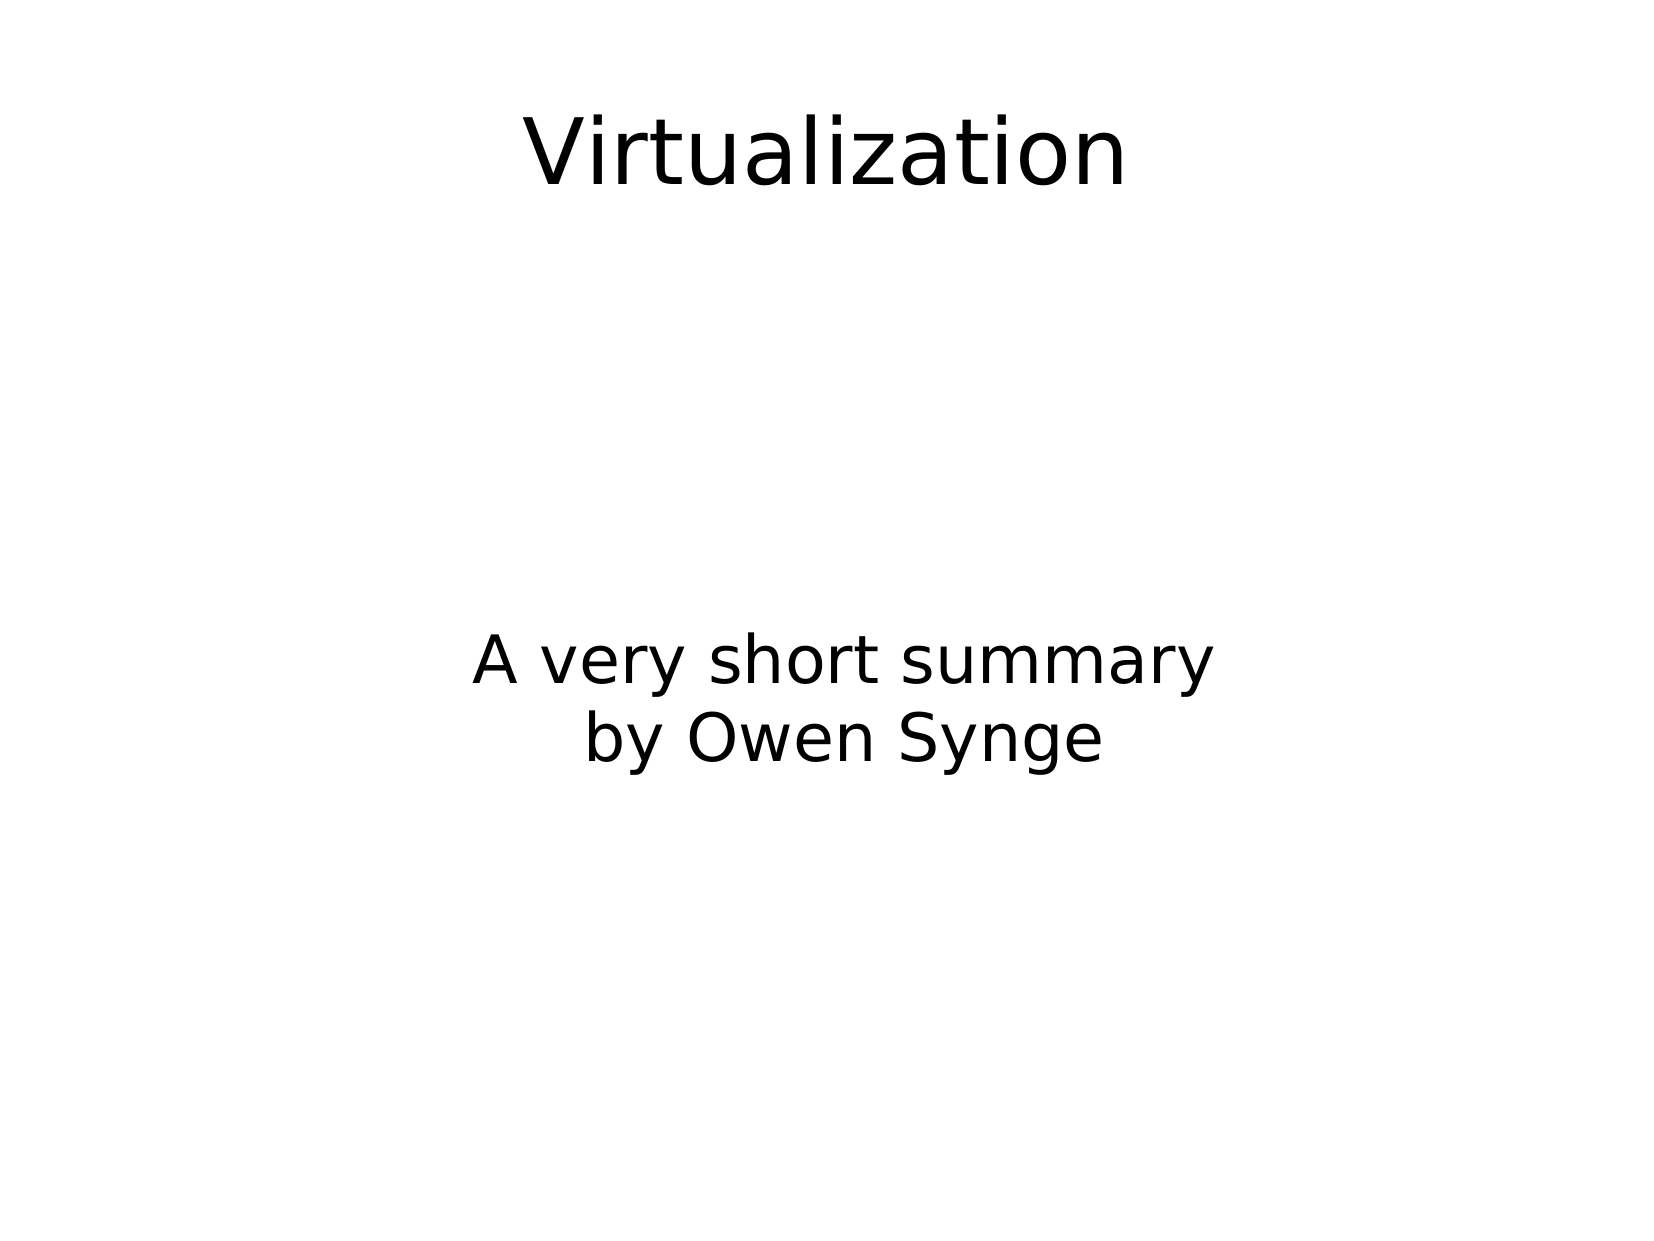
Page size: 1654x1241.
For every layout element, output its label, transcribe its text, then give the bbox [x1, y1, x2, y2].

subtitle A very short summary by Owen Synge [82, 297, 1571, 1102]
title Virtualization [82, 56, 1571, 250]
